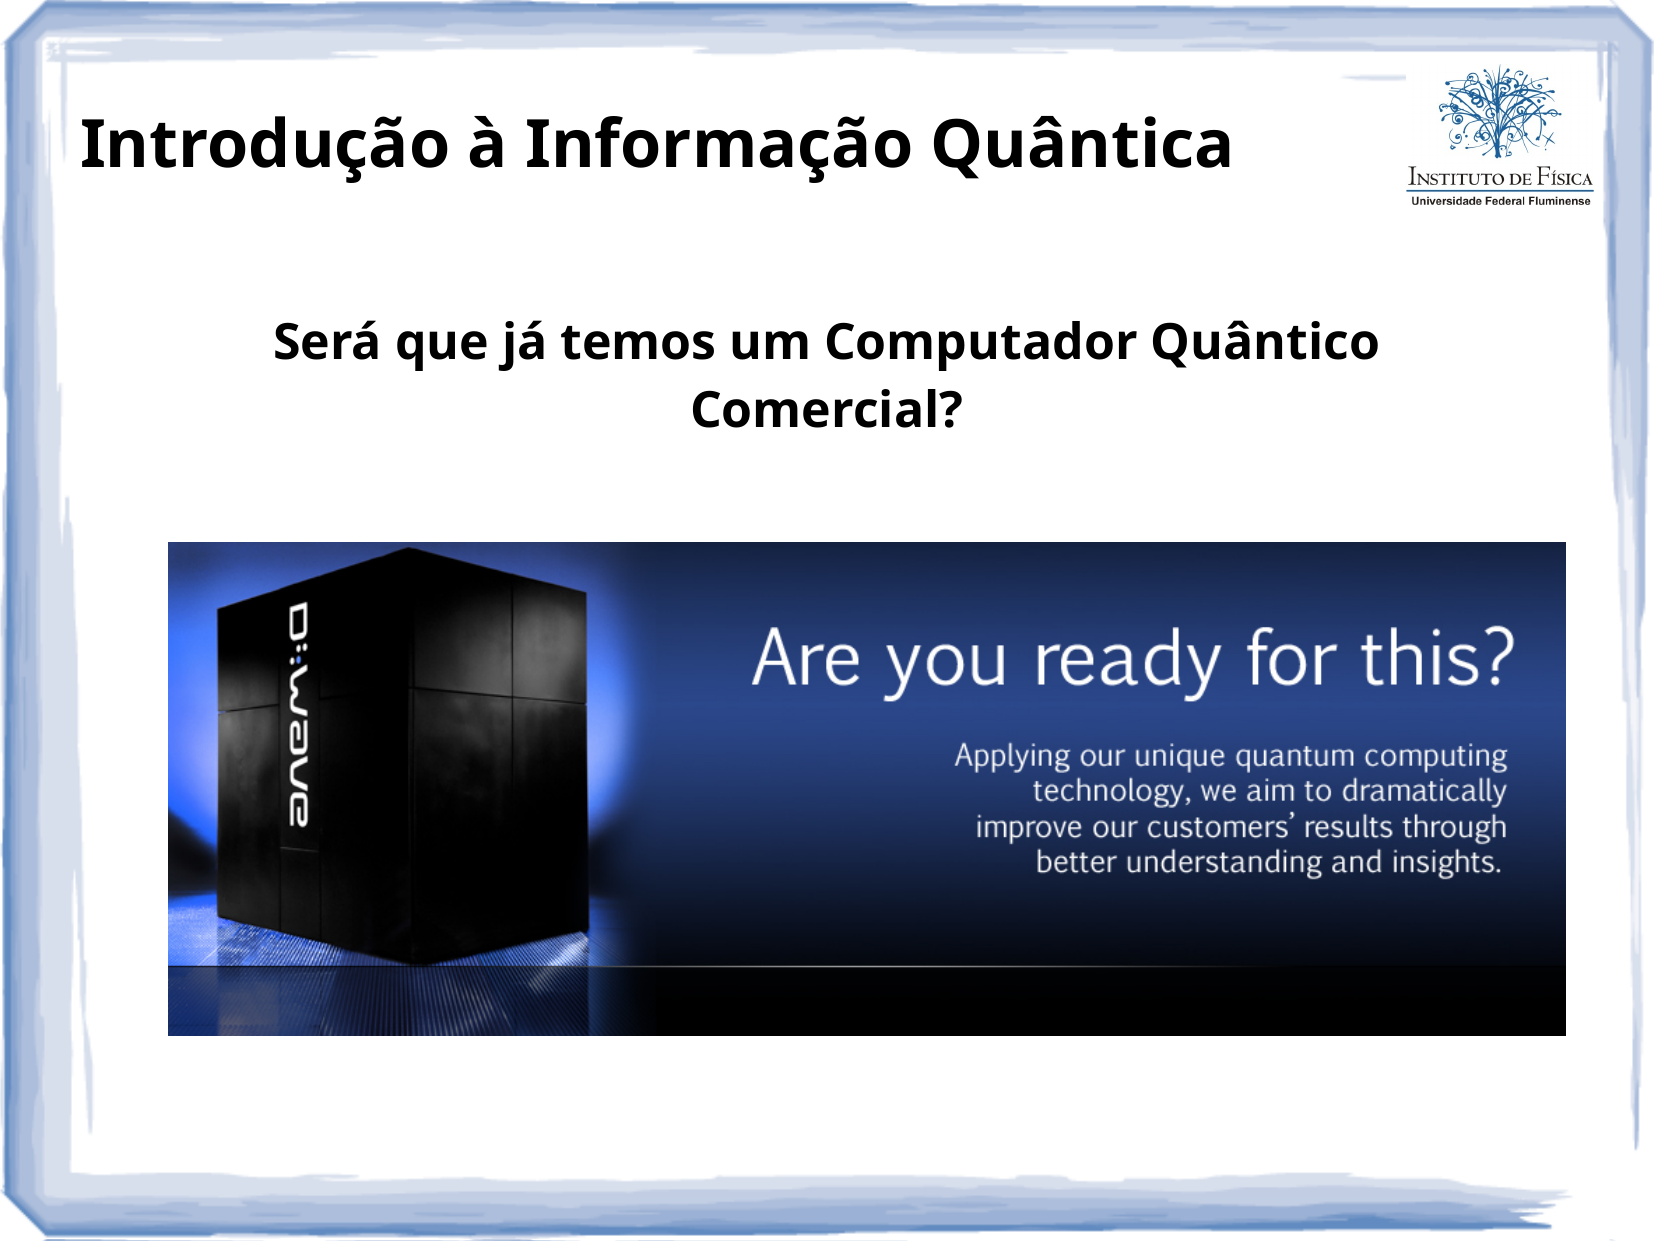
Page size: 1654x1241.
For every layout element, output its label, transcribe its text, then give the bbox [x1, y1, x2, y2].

text_box Introdução à Informação Quântica [65, 88, 1261, 180]
text_box Será que já temos um Computador Quântico Comercial? [188, 298, 1465, 429]
picture [0, 0, 1654, 1241]
